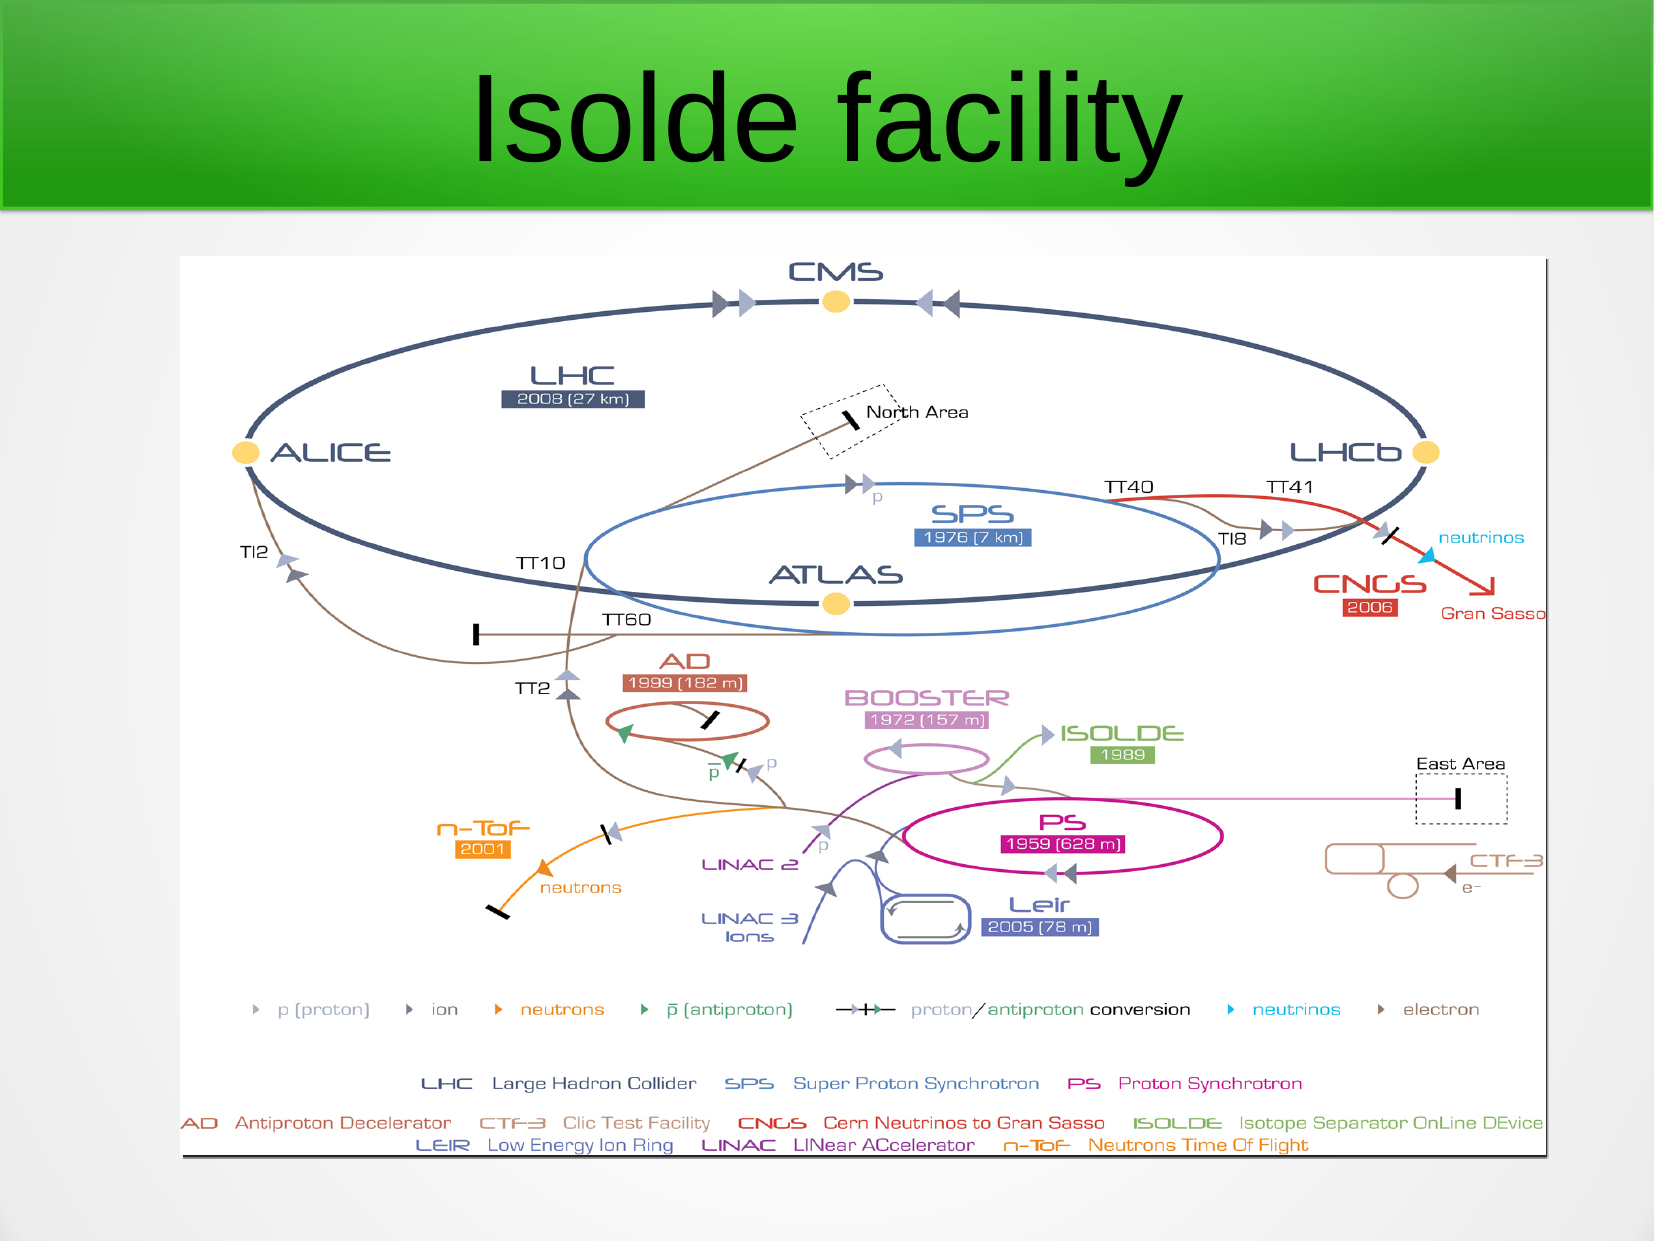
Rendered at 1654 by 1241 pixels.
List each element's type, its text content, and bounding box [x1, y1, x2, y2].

title Isolde facility [82, 47, 1571, 189]
picture [180, 256, 1546, 1156]
